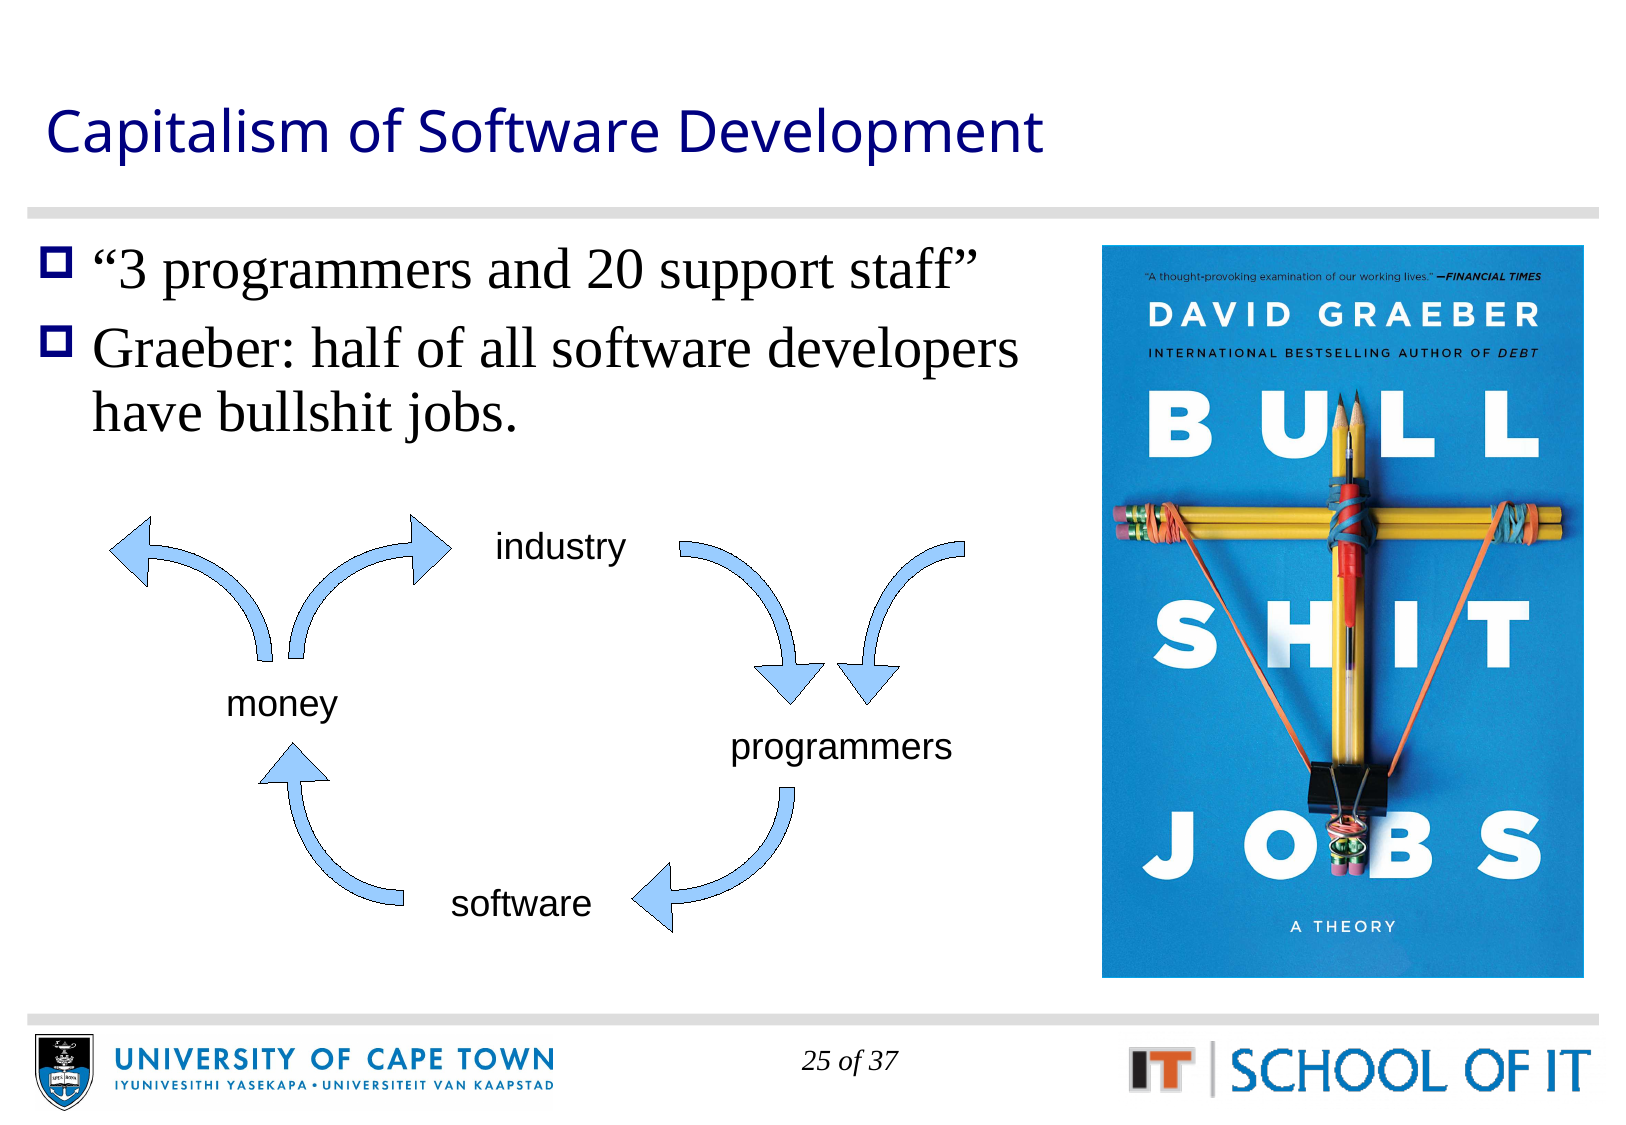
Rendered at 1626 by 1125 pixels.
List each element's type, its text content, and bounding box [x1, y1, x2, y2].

text_box software [436, 872, 608, 932]
text_box [631, 787, 795, 933]
picture [35, 1034, 553, 1111]
text_box industry [480, 514, 642, 575]
text_box [109, 516, 273, 662]
picture [1118, 1030, 1606, 1109]
text_box programmers [715, 714, 968, 775]
title Capitalism of Software Development [45, 66, 1583, 194]
text_box [258, 742, 404, 906]
list “3 programmers and 20 support staff” Graeber: half of all software developers have bullshit jobs. [36, 236, 1579, 998]
text_box money [211, 671, 354, 732]
text_box [288, 514, 452, 659]
text_box [679, 541, 825, 705]
picture [1102, 247, 1582, 976]
text_box [837, 541, 965, 705]
